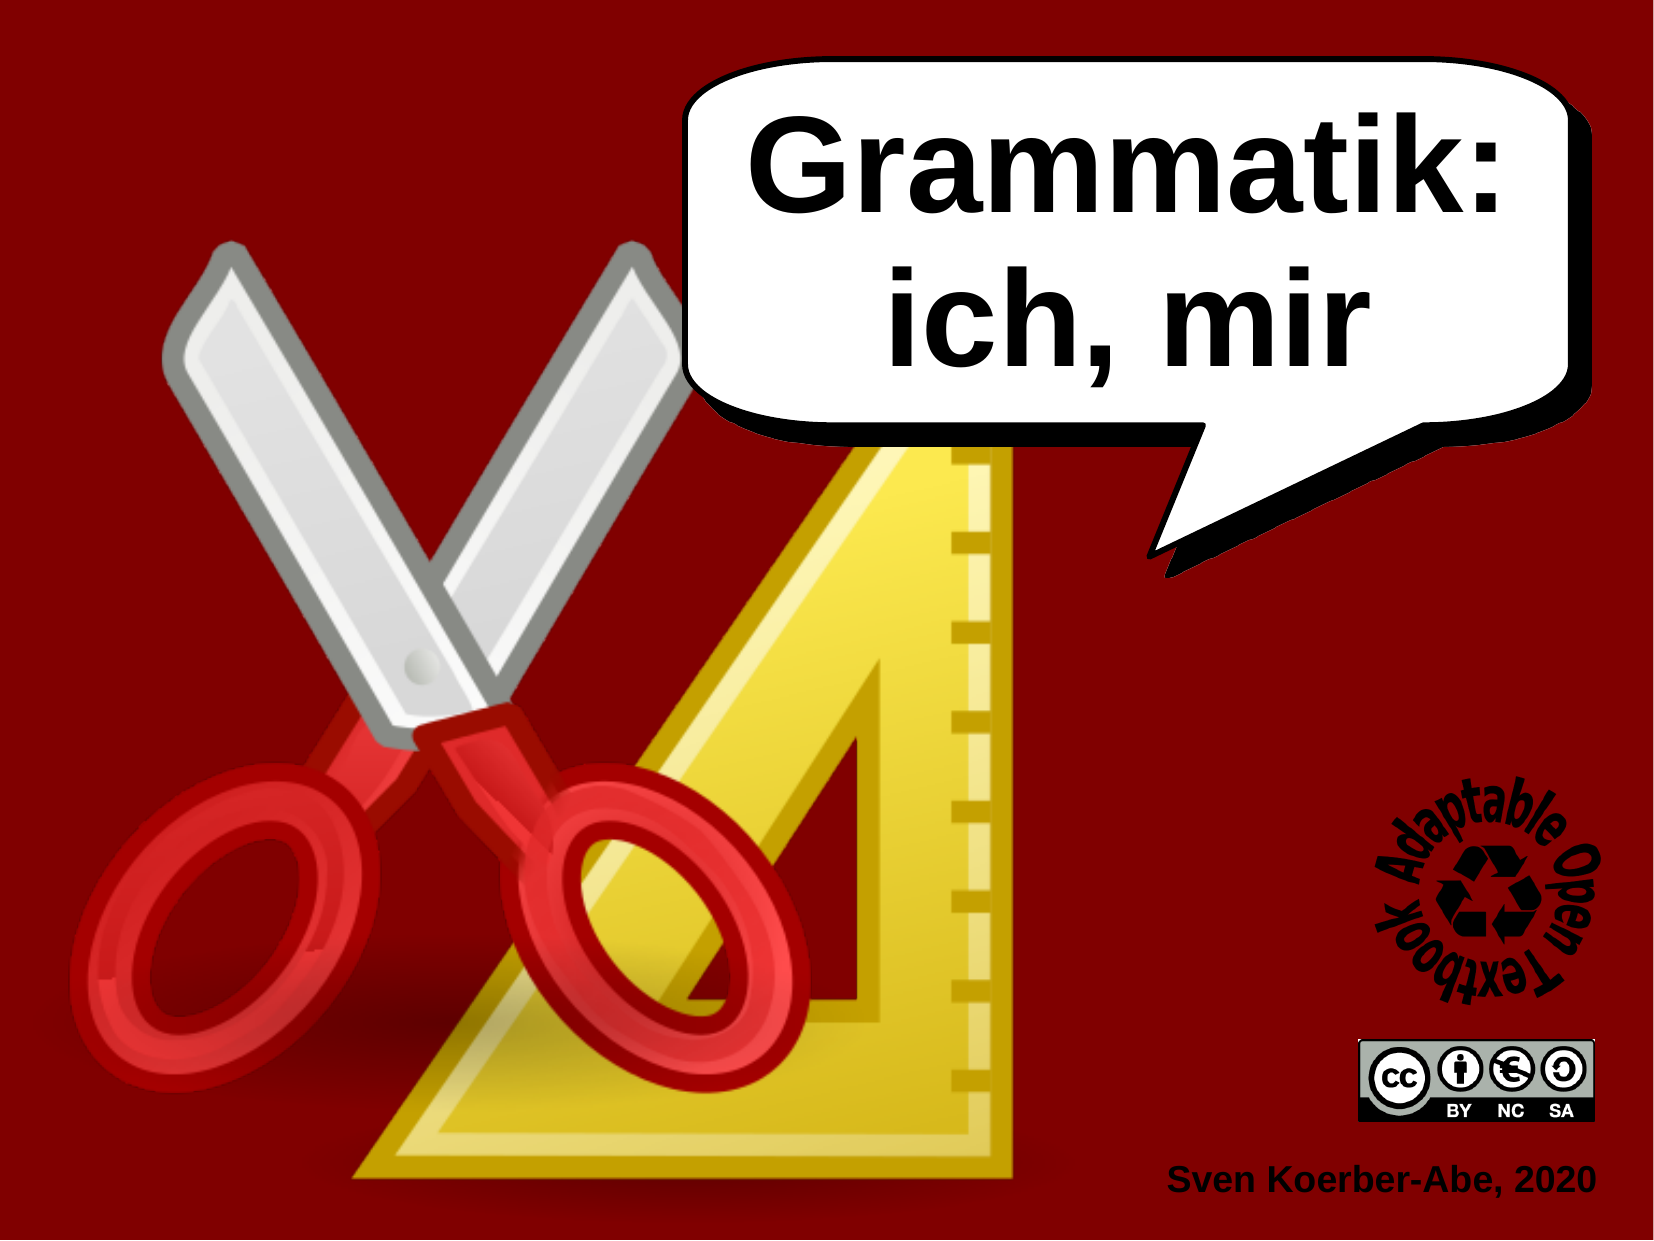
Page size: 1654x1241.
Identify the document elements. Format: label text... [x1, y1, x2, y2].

text_box Sven Koerber-Abe, 2020 [1104, 1151, 1613, 1211]
text_box Grammatik: ich, mir [685, 59, 1571, 557]
picture [5, 171, 1081, 1241]
picture [1370, 773, 1607, 1010]
picture [1358, 1039, 1595, 1123]
